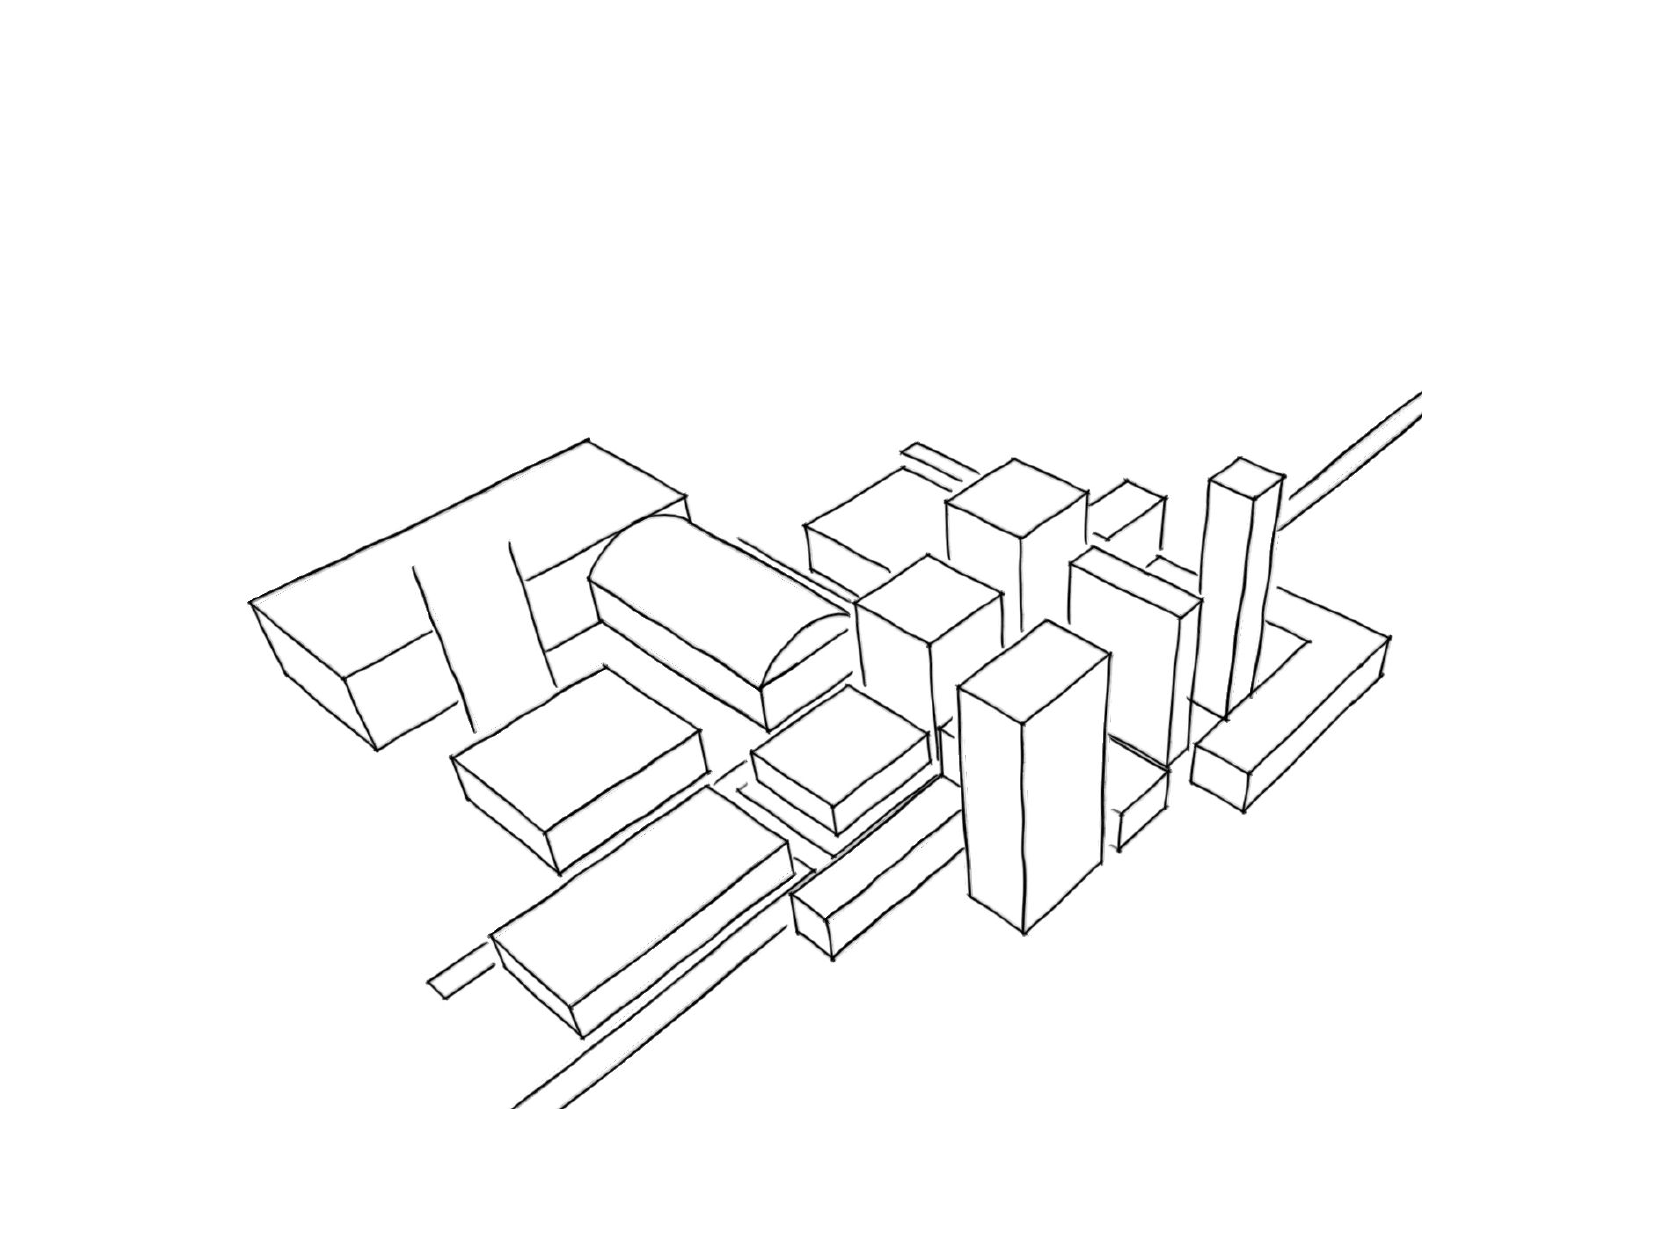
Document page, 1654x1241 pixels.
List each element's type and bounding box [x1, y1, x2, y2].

picture [231, 290, 1422, 1109]
